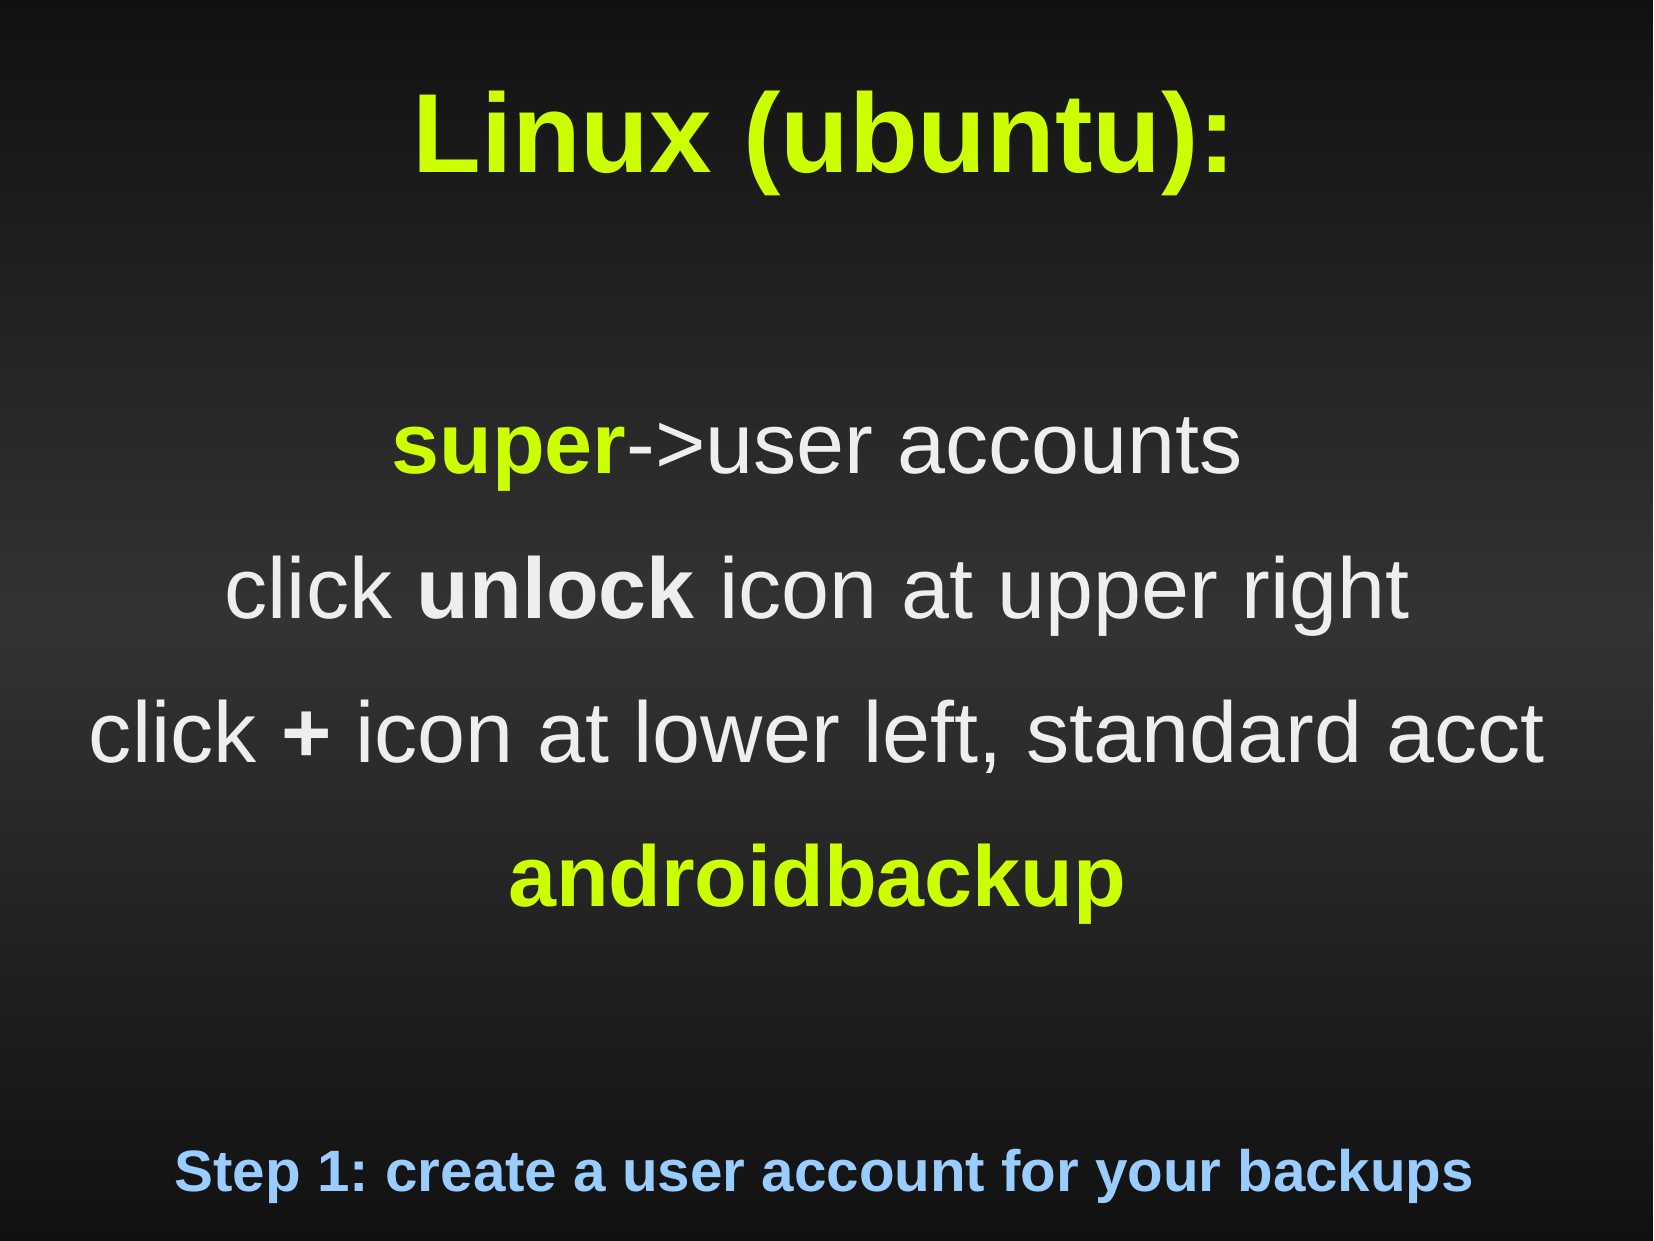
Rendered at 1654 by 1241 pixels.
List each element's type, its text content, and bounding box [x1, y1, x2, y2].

title Linux (ubuntu): [0, 30, 1651, 238]
title super->user accounts click unlock icon at upper right click + icon at lower left, standard acct androidbackup [60, 237, 1576, 1132]
title Step 1: create a user account for your backups [0, 1067, 1651, 1241]
